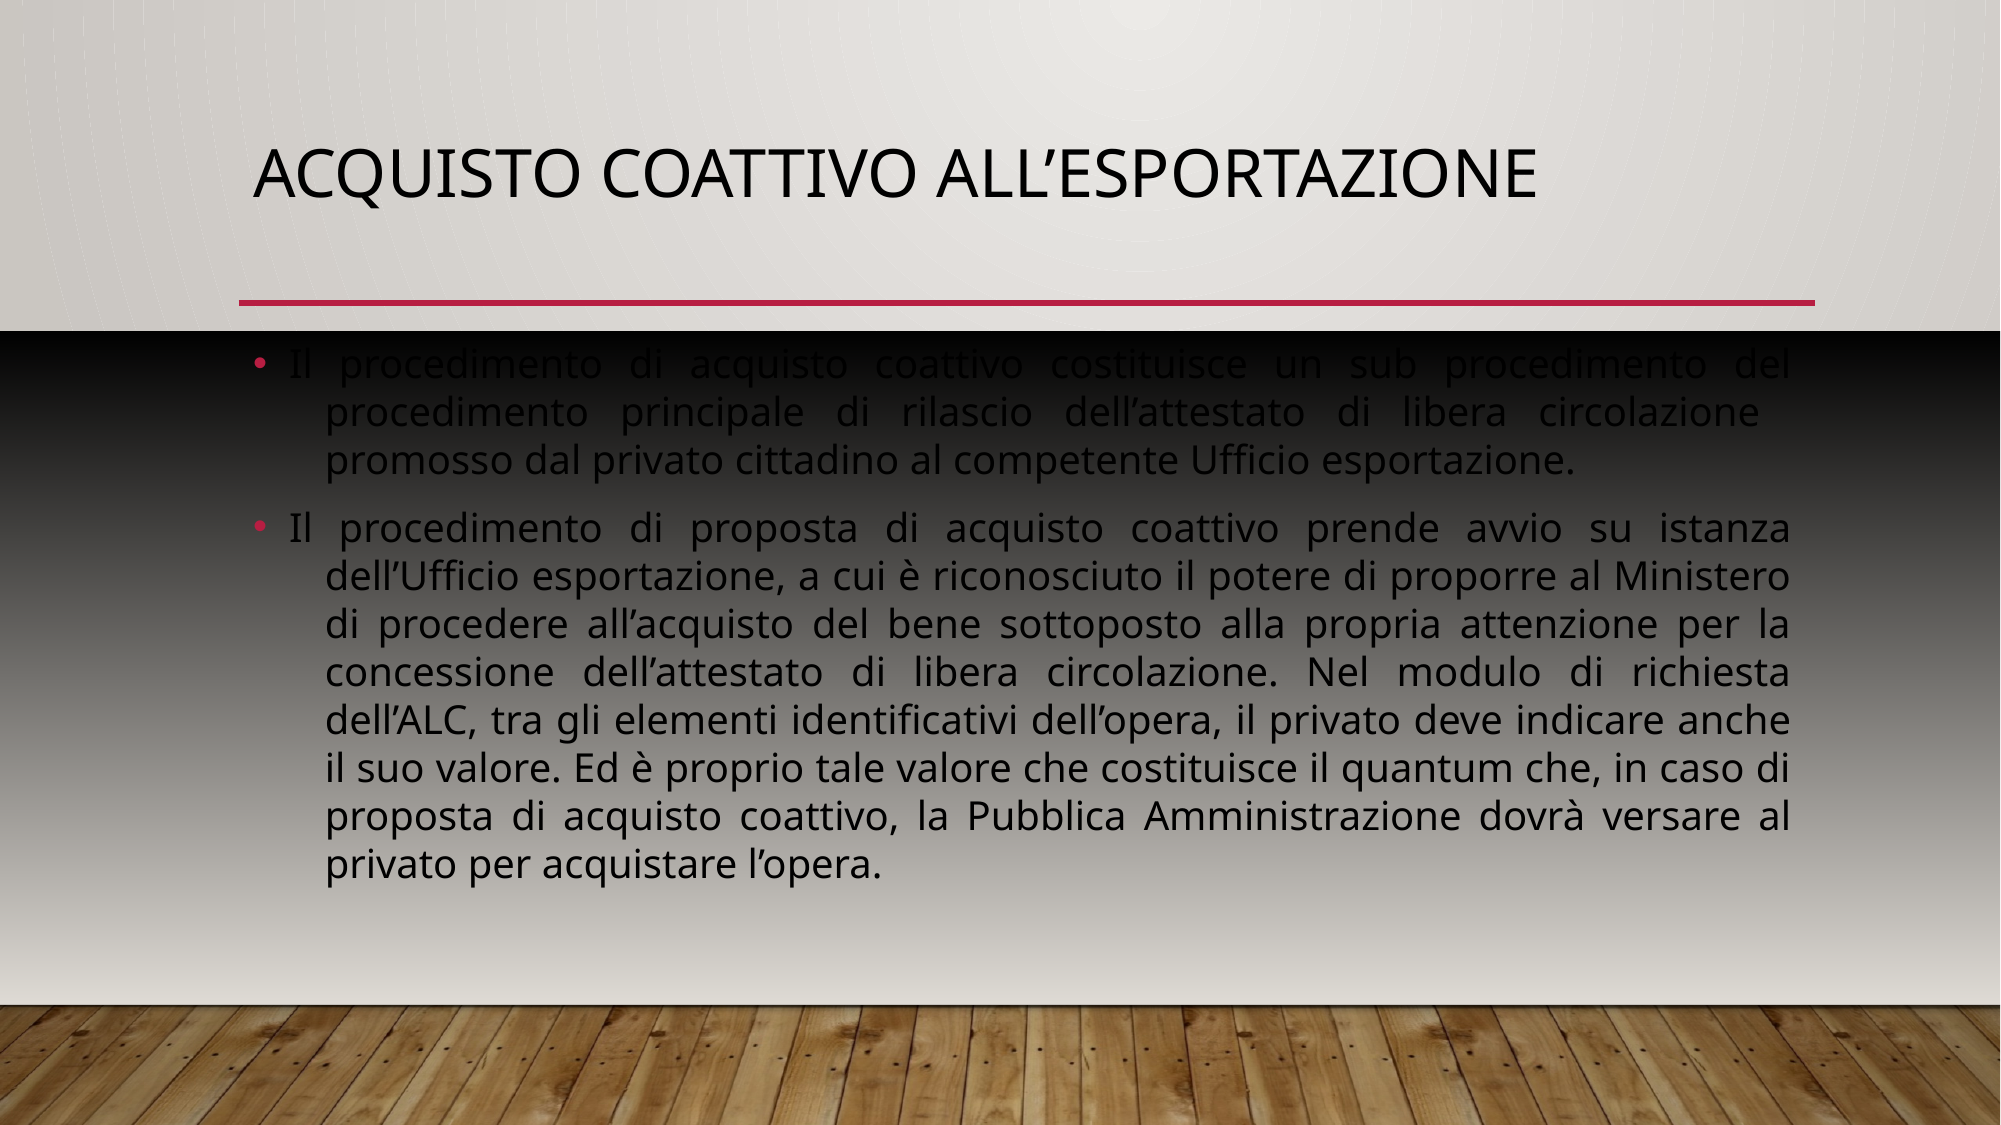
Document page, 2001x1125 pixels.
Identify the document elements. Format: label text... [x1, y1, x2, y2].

title Acquisto coattivo all’esportazione [238, 131, 1814, 305]
list Il procedimento di acquisto coattivo costituisce un sub procedimento del procedimento principale di rilascio dell’attestato di libera circolazione promosso dal privato cittadino al competente Ufficio esportazione. Il procedimento di proposta di acquisto coattivo prende avvio su istanza dell’Ufficio esportazione, a cui è riconosciuto il potere di proporre al Ministero di procedere all’acquisto del bene sottoposto alla propria attenzione per la concessione dell’attestato di libera circolazione. Nel modulo di richiesta dell’ALC, tra gli elementi identificativi dell’opera, il privato deve indicare anche il suo valore. Ed è proprio tale valore che costituisce il quantum che, in caso di proposta di acquisto coattivo, la Pubblica Amministrazione dovrà versare al privato per acquistare l’opera. [238, 330, 1814, 897]
